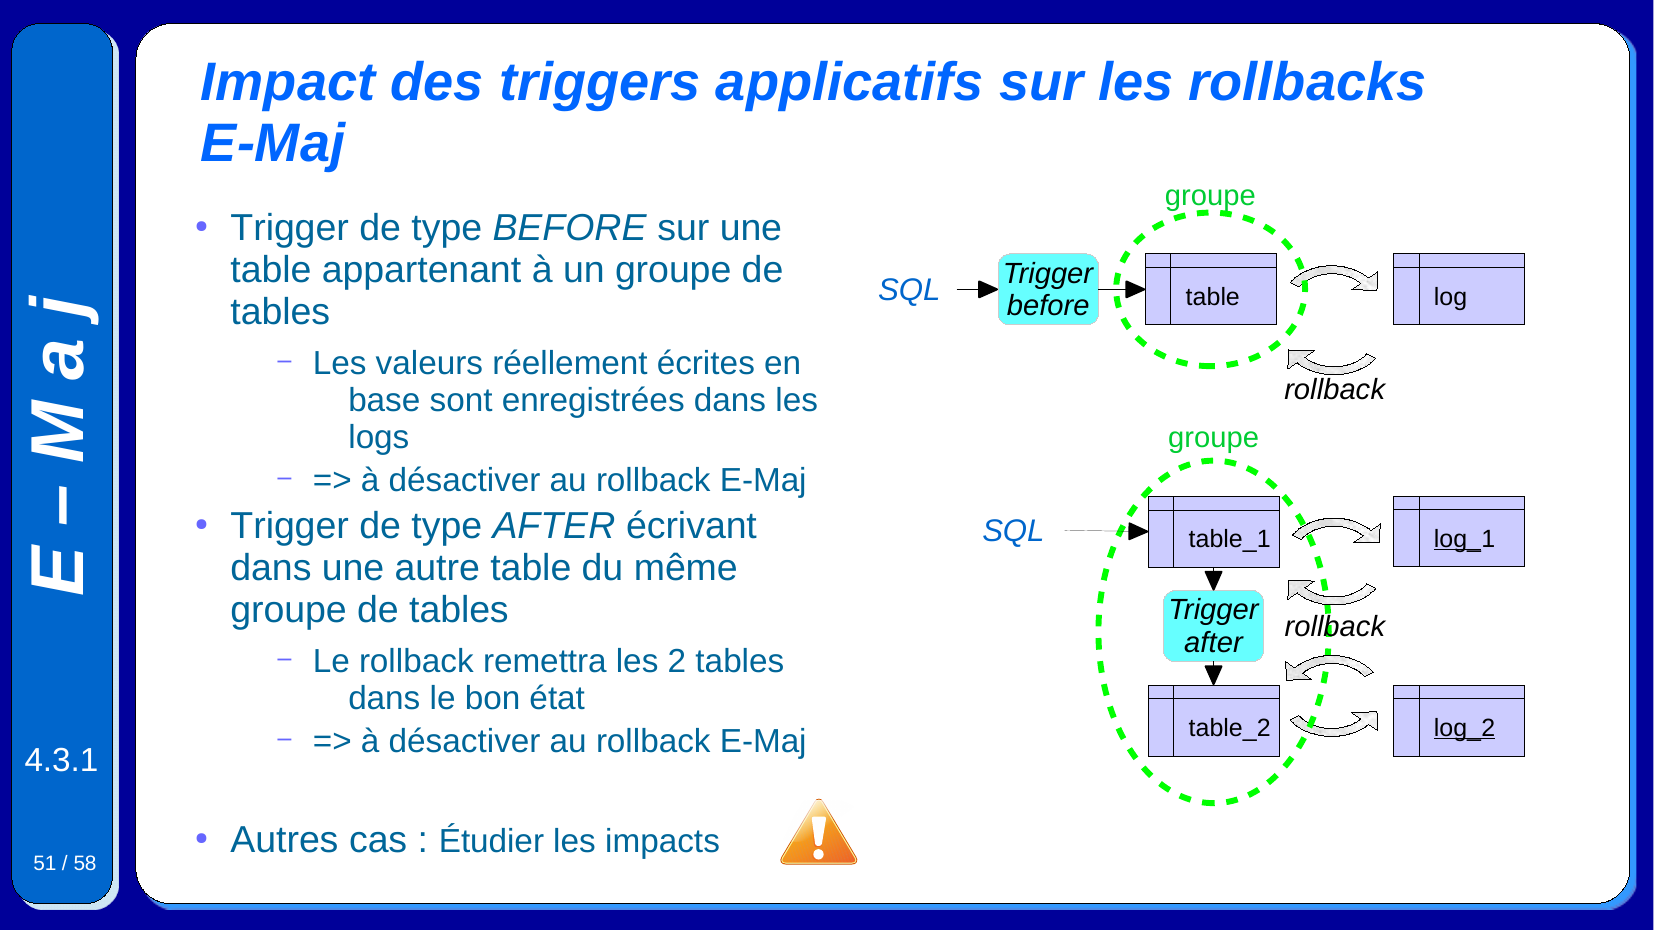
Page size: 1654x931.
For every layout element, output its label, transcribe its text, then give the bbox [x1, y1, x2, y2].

text_box rollback [1269, 366, 1401, 414]
text_box Trigger after [1163, 590, 1264, 662]
text_box [1342, 353, 1376, 366]
text_box [1287, 580, 1376, 602]
text_box [1290, 711, 1378, 737]
text_box [1292, 518, 1381, 543]
text_box rollback [1269, 602, 1401, 650]
text_box [1290, 265, 1378, 291]
picture [767, 783, 871, 886]
title Impact des triggers applicatifs sur les rollbacks E-Maj [200, 34, 1575, 191]
text_box [1287, 349, 1326, 366]
text_box table [1145, 253, 1277, 325]
text_box log_1 [1393, 496, 1525, 567]
text_box table_1 [1148, 496, 1280, 568]
text_box SQL [962, 505, 1065, 556]
text_box log_2 [1393, 685, 1525, 757]
text_box SQL [862, 264, 957, 315]
text_box table_2 [1148, 685, 1280, 757]
text_box log [1393, 253, 1525, 325]
list Trigger de type BEFORE sur une table appartenant à un groupe de tables Les valeurs réellement écrites en base sont enregistrées dans les logs => à désactiver au rollback E-Maj Trigger de type AFTER écrivant dans une autre table du même groupe de tables Le rollback remettra les 2 tables dans le bon état => à désactiver au rollback E-Maj Autres cas : Étudier les impacts [177, 206, 839, 880]
text_box Trigger before [998, 253, 1099, 325]
text_box groupe [1153, 413, 1274, 461]
text_box [1285, 655, 1374, 681]
text_box groupe [1150, 171, 1271, 219]
